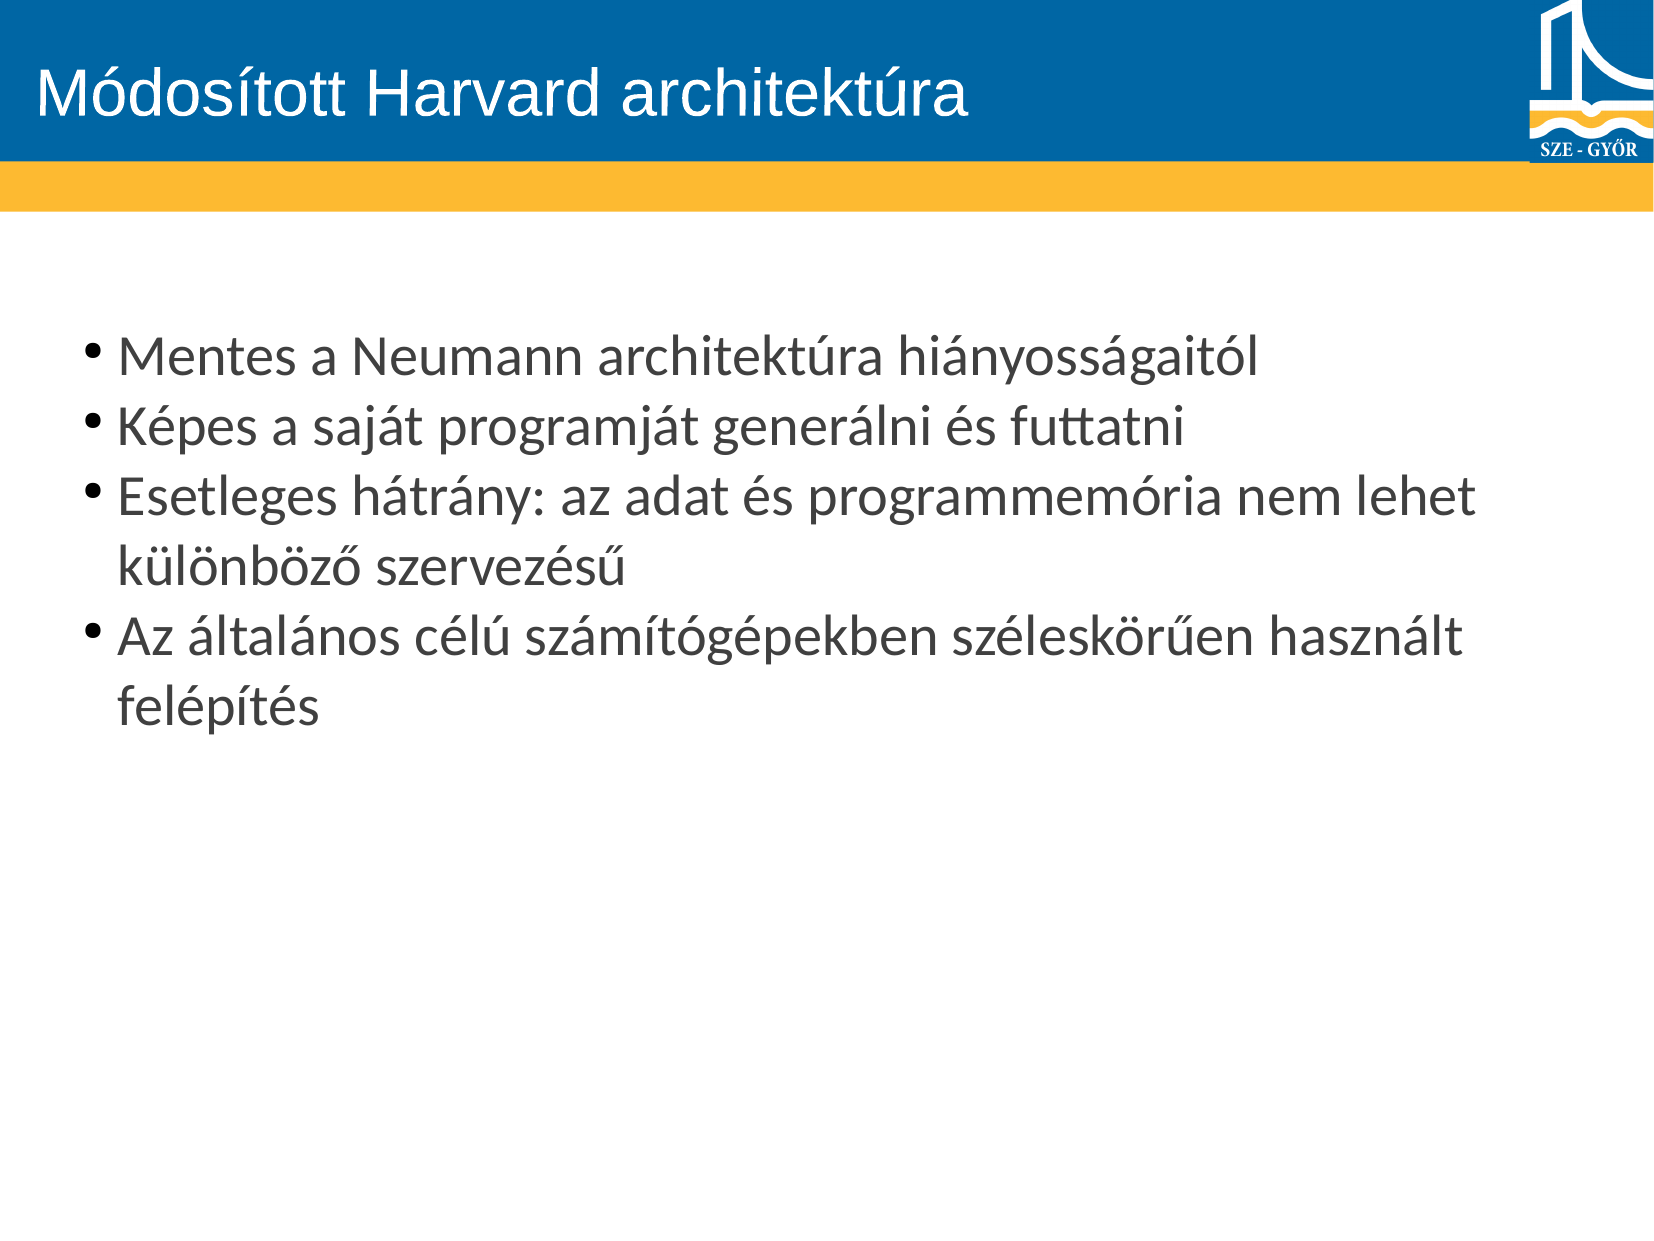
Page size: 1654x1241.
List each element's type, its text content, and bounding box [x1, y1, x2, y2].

text_box Mentes a Neumann architektúra hiányosságaitól Képes a saját programját generálni és futtatni Esetleges hátrány: az adat és programmemória nem lehet különböző szervezésű Az általános célú számítógépekben széleskörűen használt felépítés [82, 247, 1571, 1198]
picture [1529, 0, 1654, 163]
text_box Módosított Harvard architektúra [34, 48, 1524, 144]
